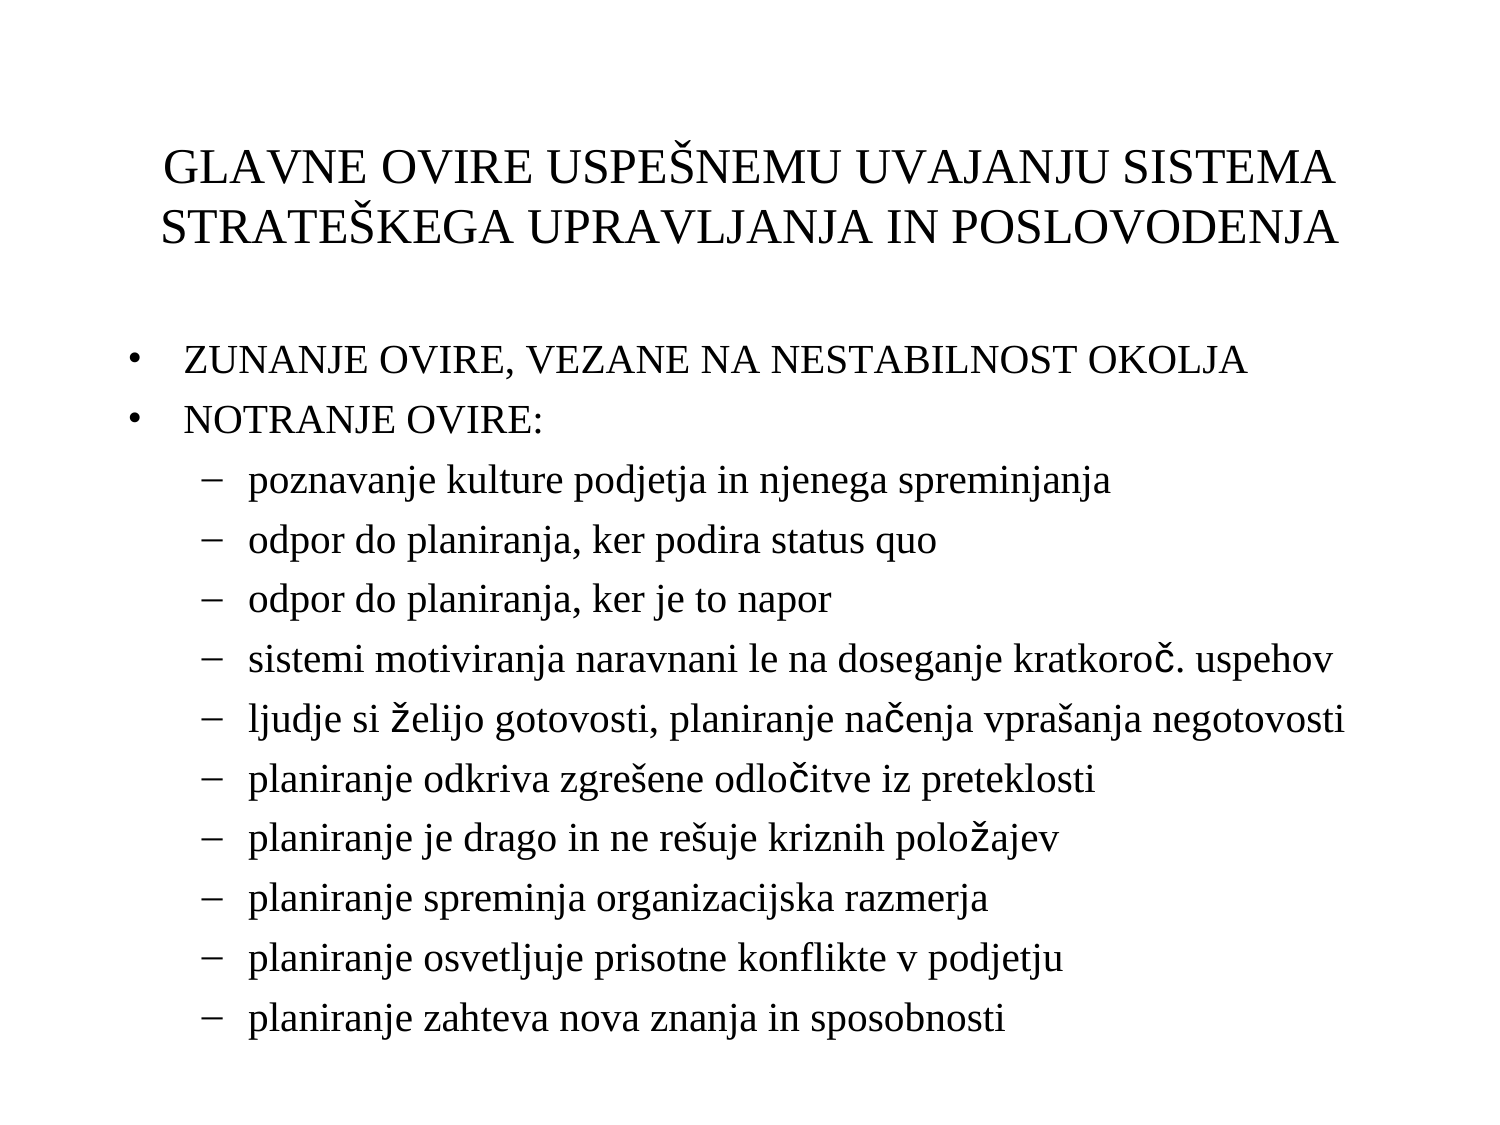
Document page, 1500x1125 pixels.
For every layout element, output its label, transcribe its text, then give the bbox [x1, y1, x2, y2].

list ZUNANJE OVIRE, VEZANE NA NESTABILNOST OKOLJA NOTRANJE OVIRE: poznavanje kulture podjetja in njenega spreminjanja odpor do planiranja, ker podira status quo odpor do planiranja, ker je to napor sistemi motiviranja naravnani le na doseganje kratkoroč. uspehov ljudje si želijo gotovosti, planiranje načenja vprašanja negotovosti planiranje odkriva zgrešene odločitve iz preteklosti planiranje je drago in ne rešuje kriznih položajev planiranje spreminja organizacijska razmerja planiranje osvetljuje prisotne konflikte v podjetju planiranje zahteva nova znanja in sposobnosti [112, 324, 1388, 1055]
title GLAVNE OVIRE USPEŠNEMU UVAJANJU SISTEMA STRATEŠKEGA UPRAVLJANJA IN POSLOVODENJA [112, 99, 1388, 288]
